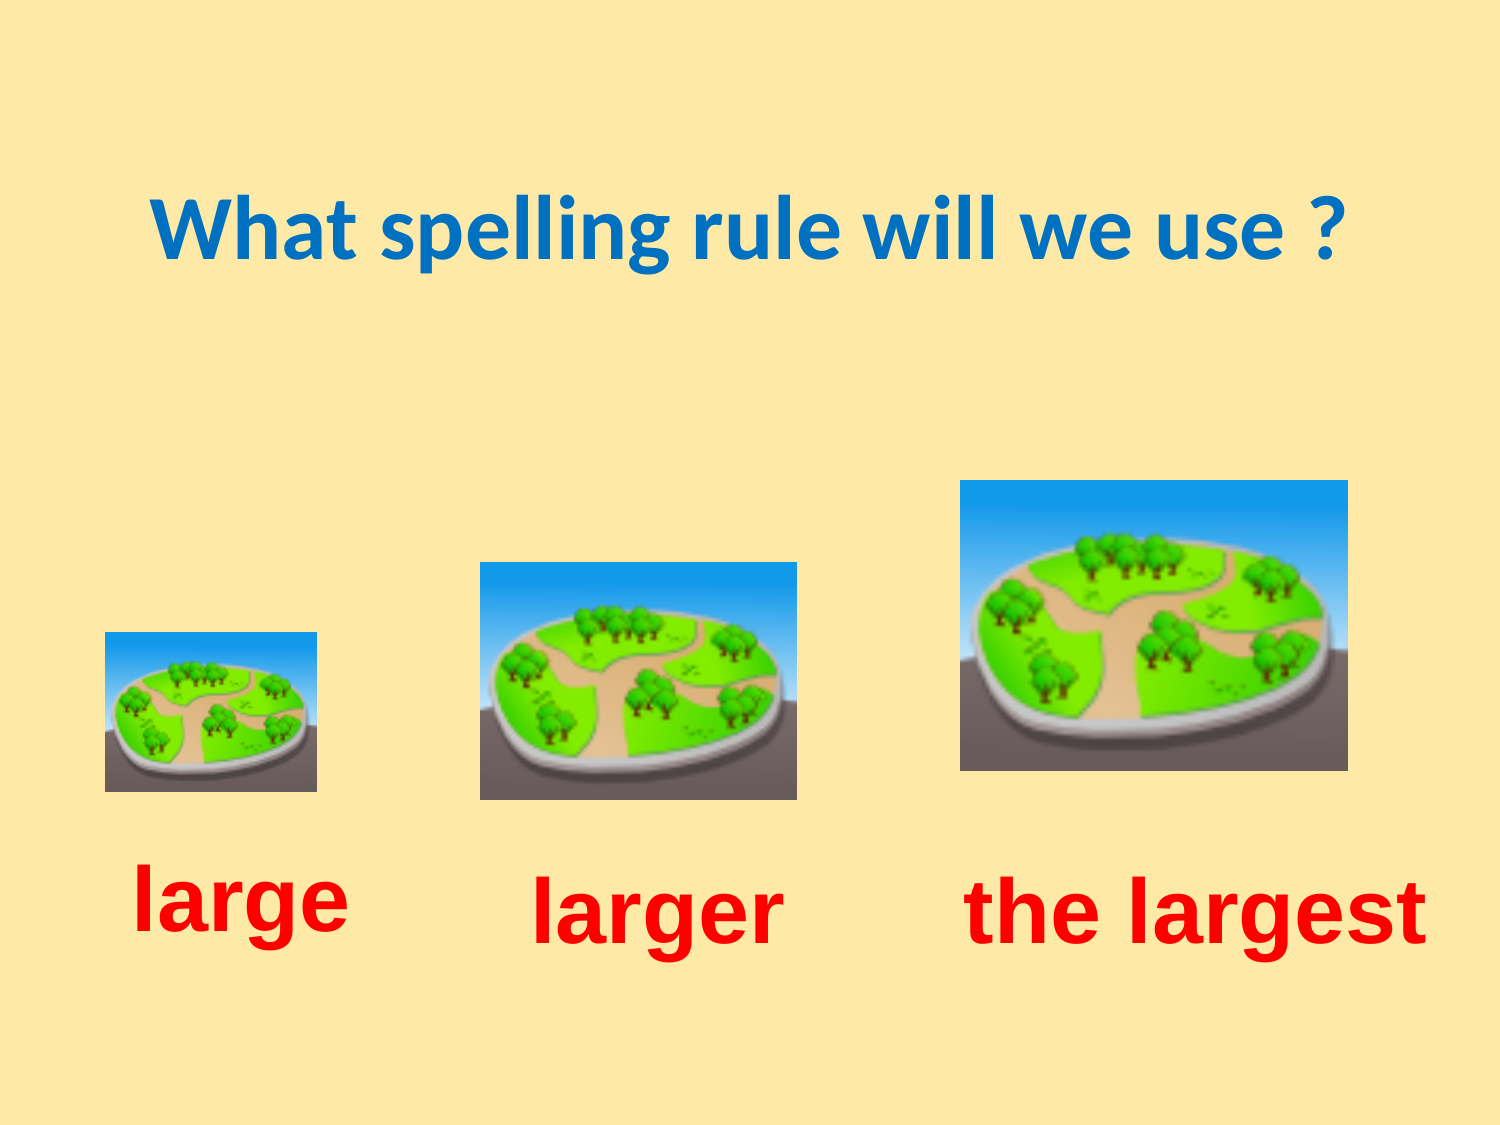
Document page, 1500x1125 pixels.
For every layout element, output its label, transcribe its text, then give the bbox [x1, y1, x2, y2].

picture [105, 632, 317, 792]
picture [960, 480, 1348, 771]
title What spelling rule will we use ? [75, 128, 1426, 317]
picture [480, 562, 797, 800]
text_box larger [515, 843, 854, 970]
text_box the largest [949, 843, 1500, 970]
text_box large [117, 831, 422, 958]
